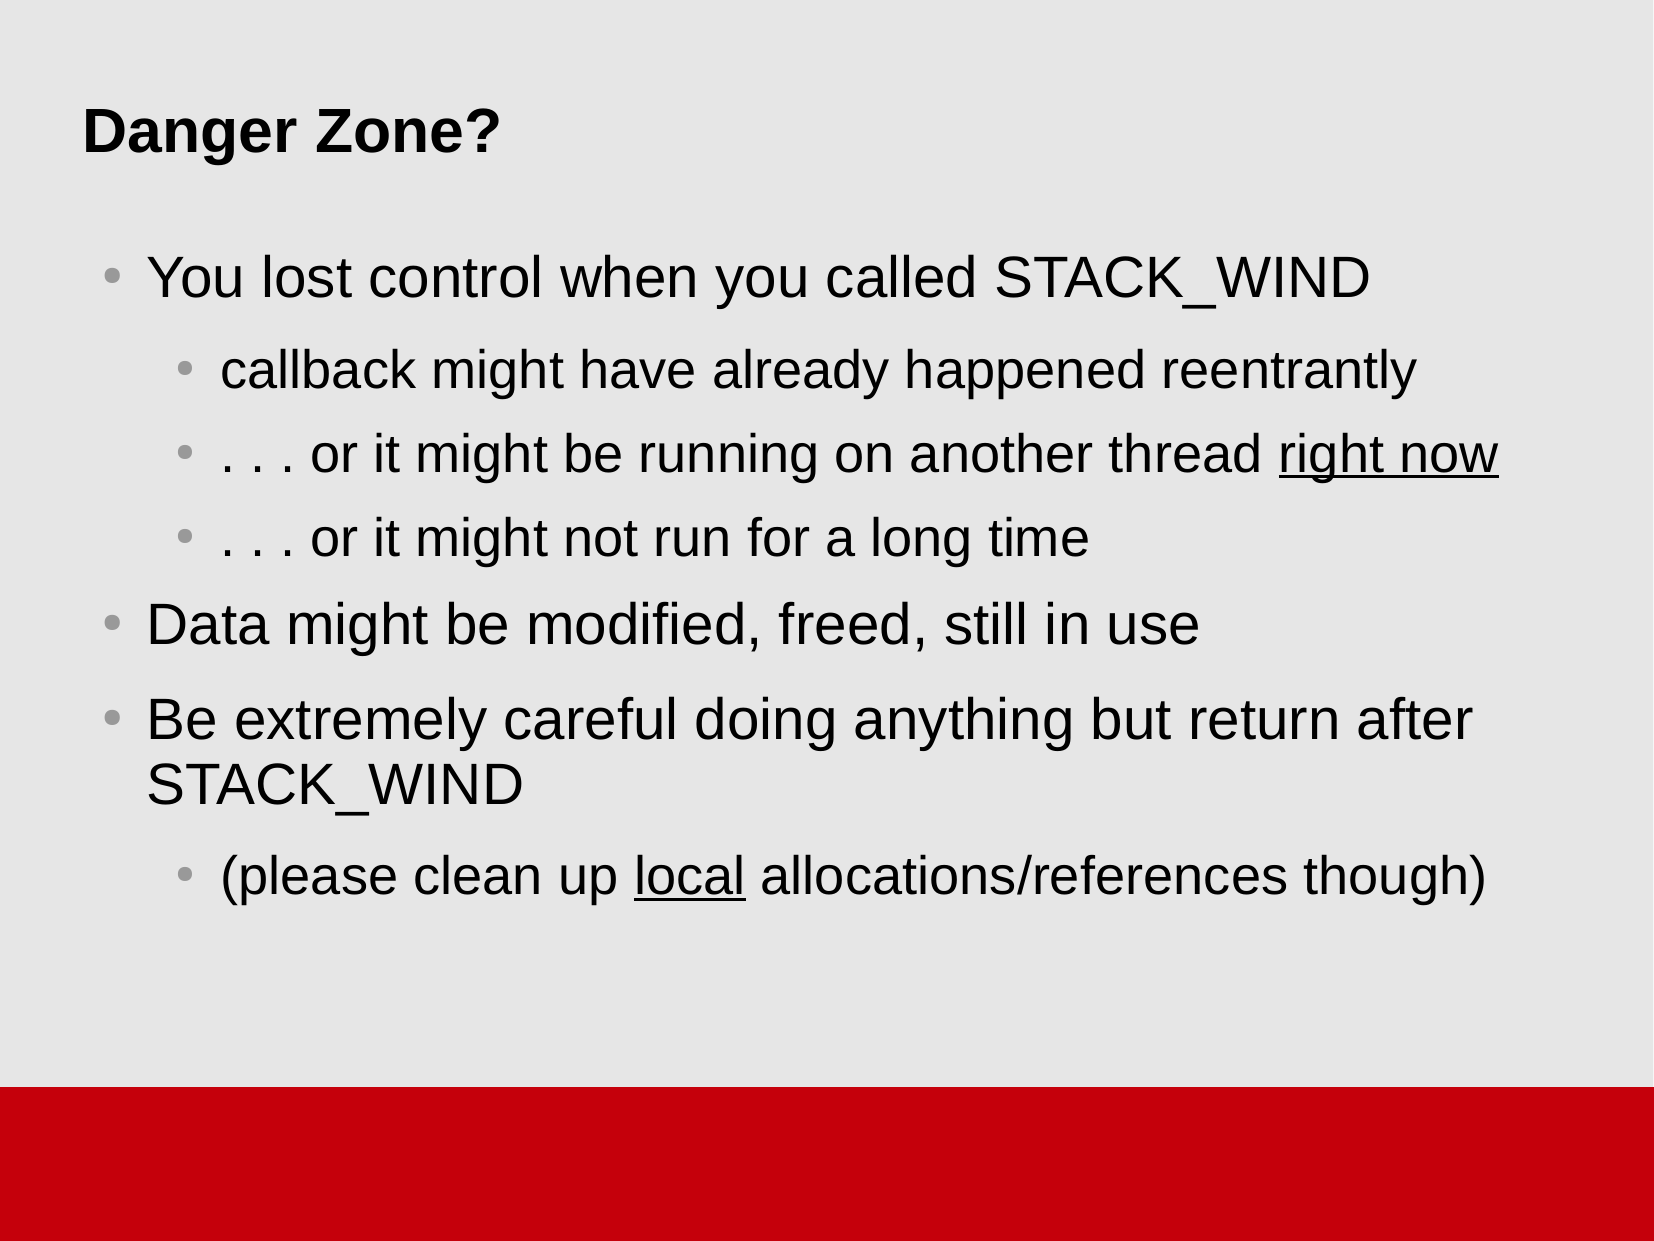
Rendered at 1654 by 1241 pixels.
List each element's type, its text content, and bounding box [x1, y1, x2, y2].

title Danger Zone? [82, 37, 1571, 226]
list You lost control when you called STACK_WIND callback might have already happened reentrantly . . . or it might be running on another thread right now . . . or it might not run for a long time Data might be modified, freed, still in use Be extremely careful doing anything but return after STACK_WIND (please clean up local allocations/references though) [86, 244, 1576, 1039]
